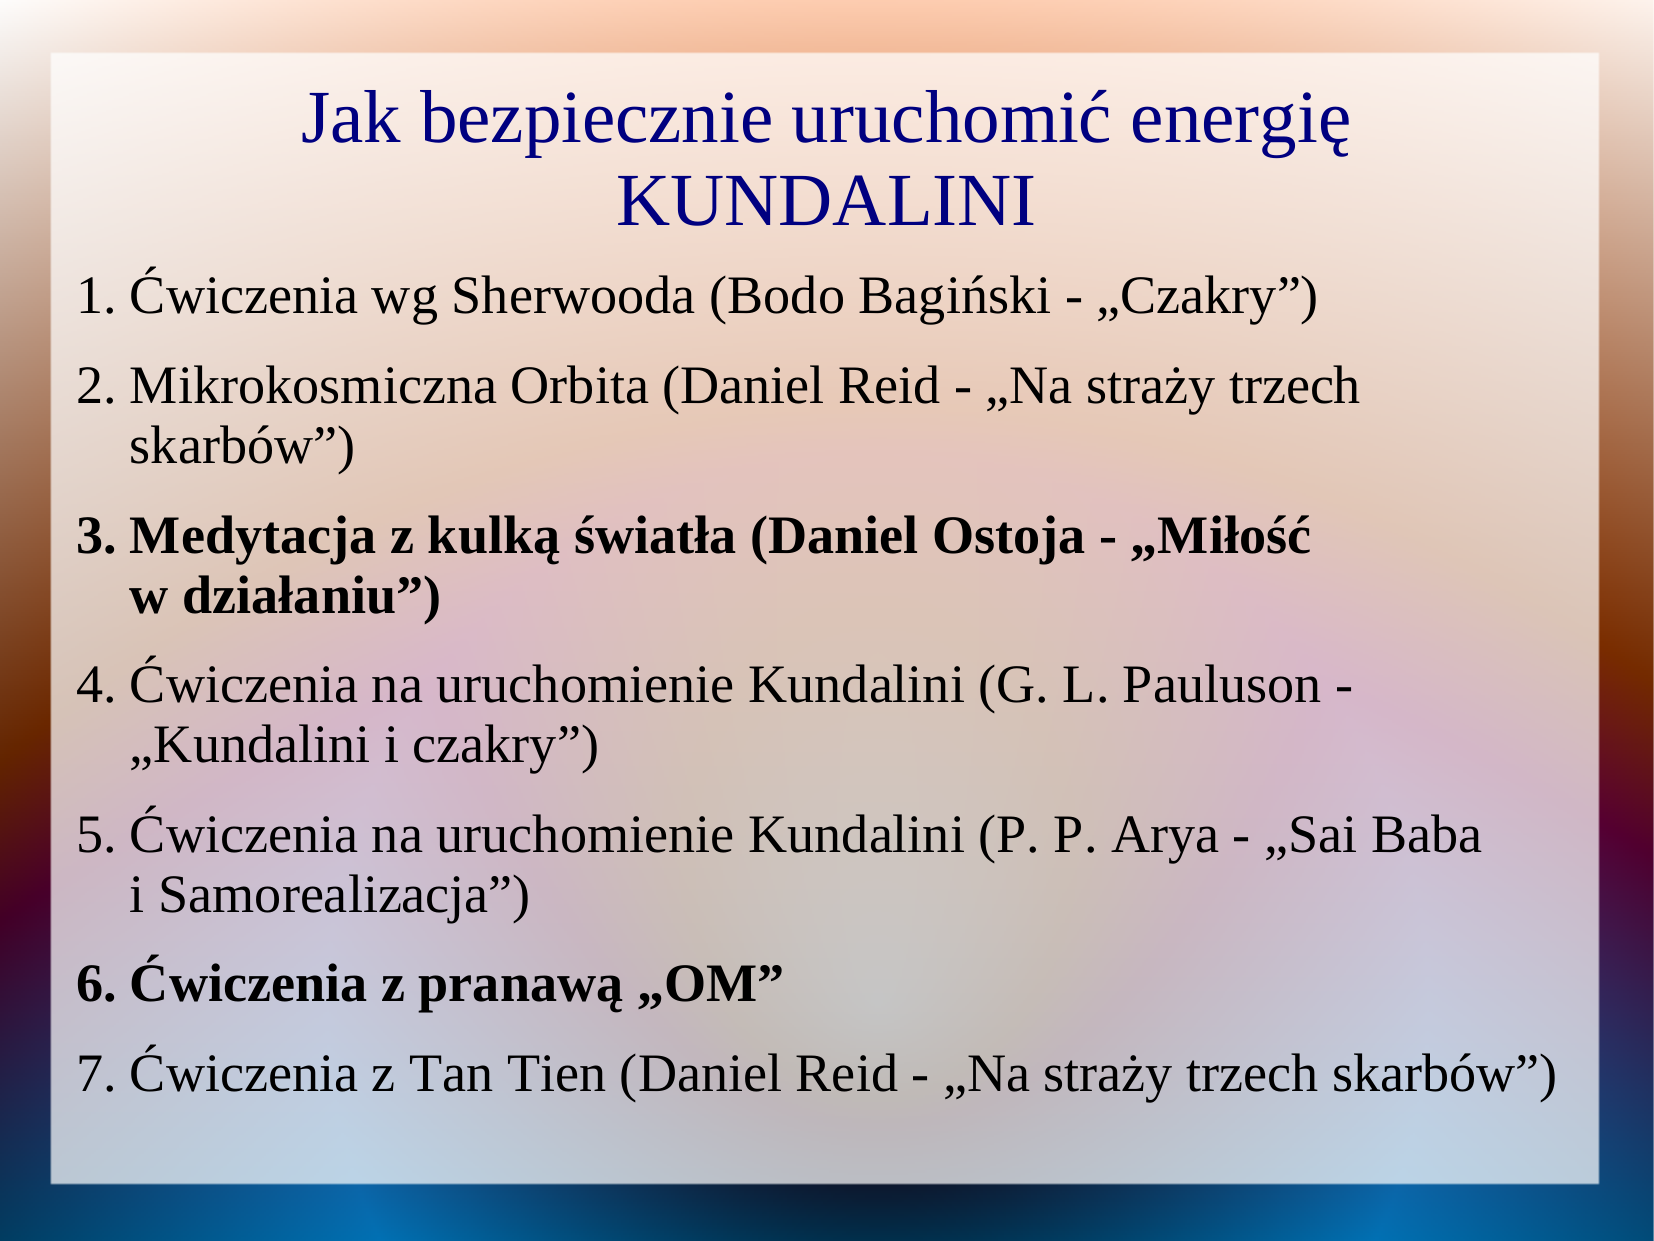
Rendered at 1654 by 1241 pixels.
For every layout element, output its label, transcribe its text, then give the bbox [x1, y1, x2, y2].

title Jak bezpiecznie uruchomić energię KUNDALINI [82, 55, 1571, 263]
picture [0, 0, 1654, 1241]
list Ćwiczenia wg Sherwooda (Bodo Bagiński - „Czakry”) Mikrokosmiczna Orbita (Daniel Reid - „Na straży trzech skarbów”) Medytacja z kulką światła (Daniel Ostoja - „Miłość w działaniu”) Ćwiczenia na uruchomienie Kundalini (G. L. Pauluson - „Kundalini i czakry”) Ćwiczenia na uruchomienie Kundalini (P. P. Arya - „Sai Baba i Samorealizacja”) Ćwiczenia z pranawą „OM” Ćwiczenia z Tan Tien (Daniel Reid - „Na straży trzech skarbów”) [59, 265, 1595, 1182]
